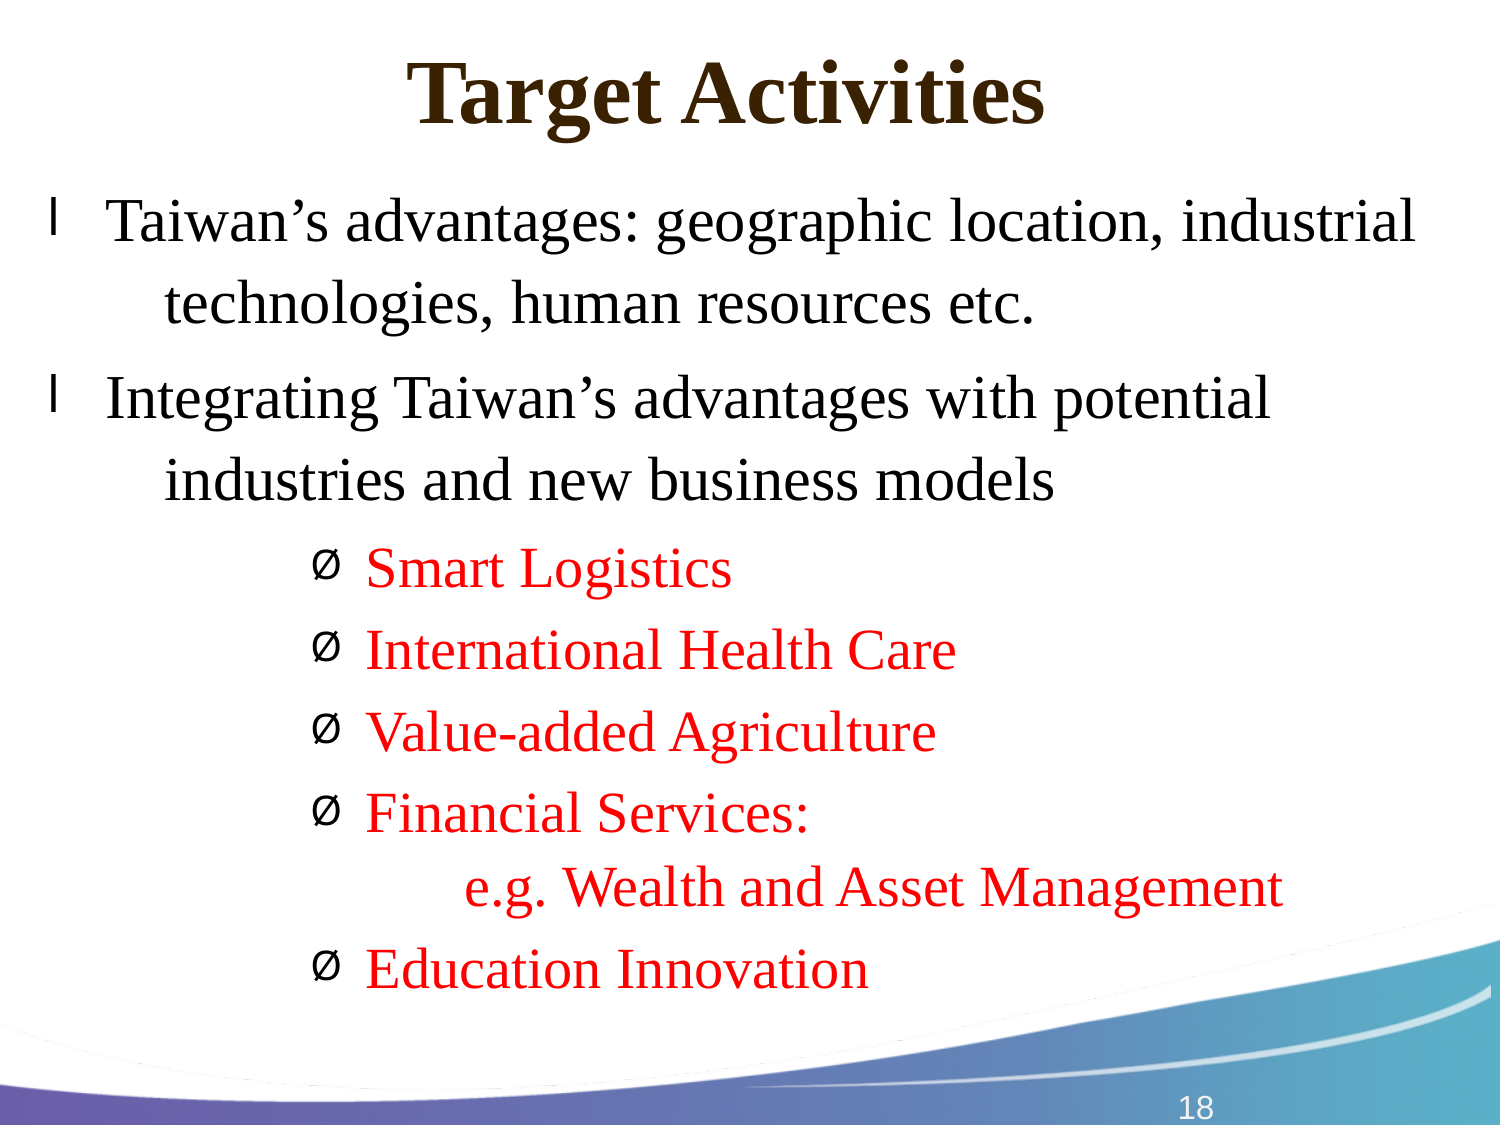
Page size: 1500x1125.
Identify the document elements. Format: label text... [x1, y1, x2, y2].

text_box Taiwan’s advantages: geographic location, industrial technologies, human resources etc. Integrating Taiwan’s advantages with potential industries and new business models Smart Logistics International Health Care Value-added Agriculture Financial Services: e.g. Wealth and Asset Management Education Innovation [32, 163, 1468, 1003]
text_box Target Activities [0, 0, 1500, 161]
